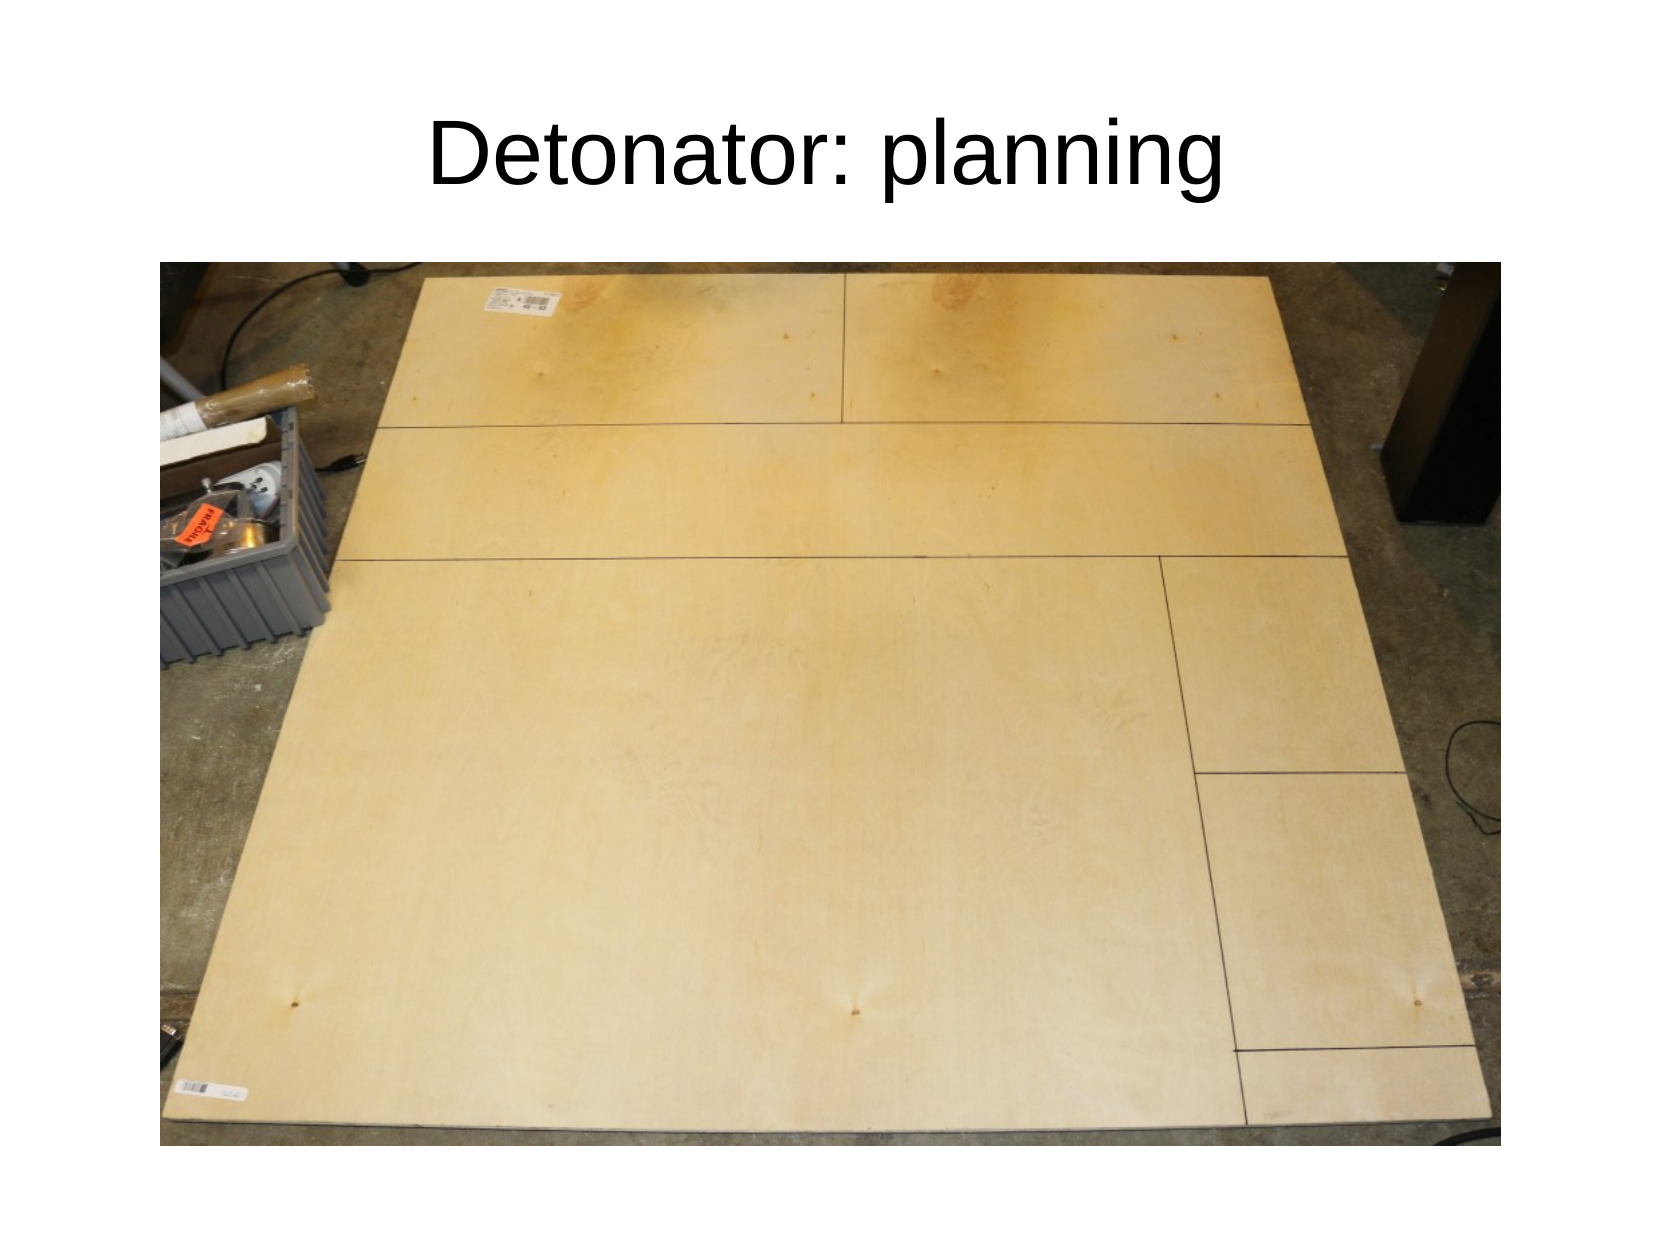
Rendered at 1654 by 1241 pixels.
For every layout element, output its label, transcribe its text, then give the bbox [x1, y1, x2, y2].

picture [160, 262, 1501, 1146]
title Detonator: planning [82, 49, 1571, 257]
